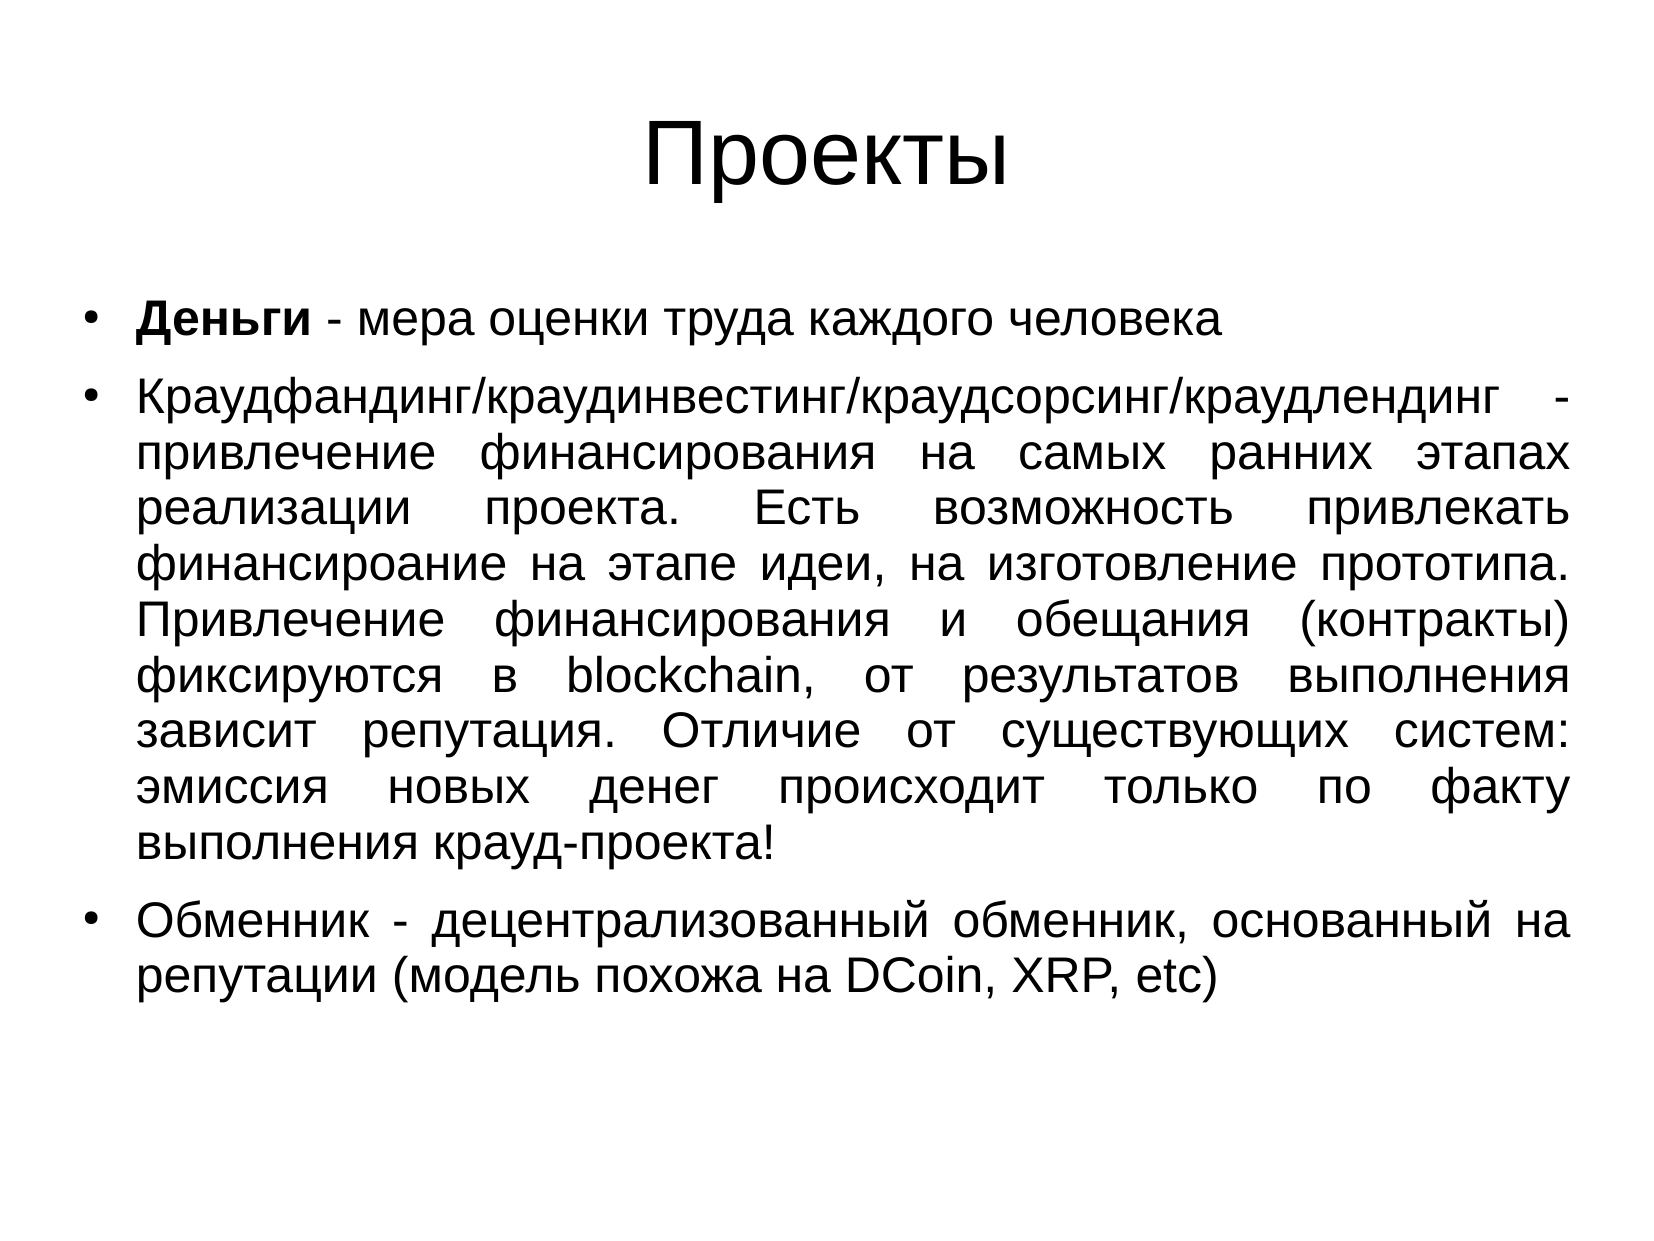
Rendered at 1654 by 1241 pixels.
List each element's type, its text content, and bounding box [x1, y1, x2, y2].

list Деньги - мера оценки труда каждого человека Краудфандинг/краудинвестинг/краудсорсинг/краудлендинг - привлечение финансирования на самых ранних этапах реализации проекта. Есть возможность привлекать финансироание на этапе идеи, на изготовление прототипа. Привлечение финансирования и обещания (контракты) фиксируются в blockchain, от результатов выполнения зависит репутация. Отличие от существующих систем: эмиссия новых денег происходит только по факту выполнения крауд-проекта! Обменник - децентрализованный обменник, основанный на репутации (модель похожа на DCoin, XRP, etc) [82, 290, 1571, 1010]
title Проекты [82, 49, 1571, 257]
